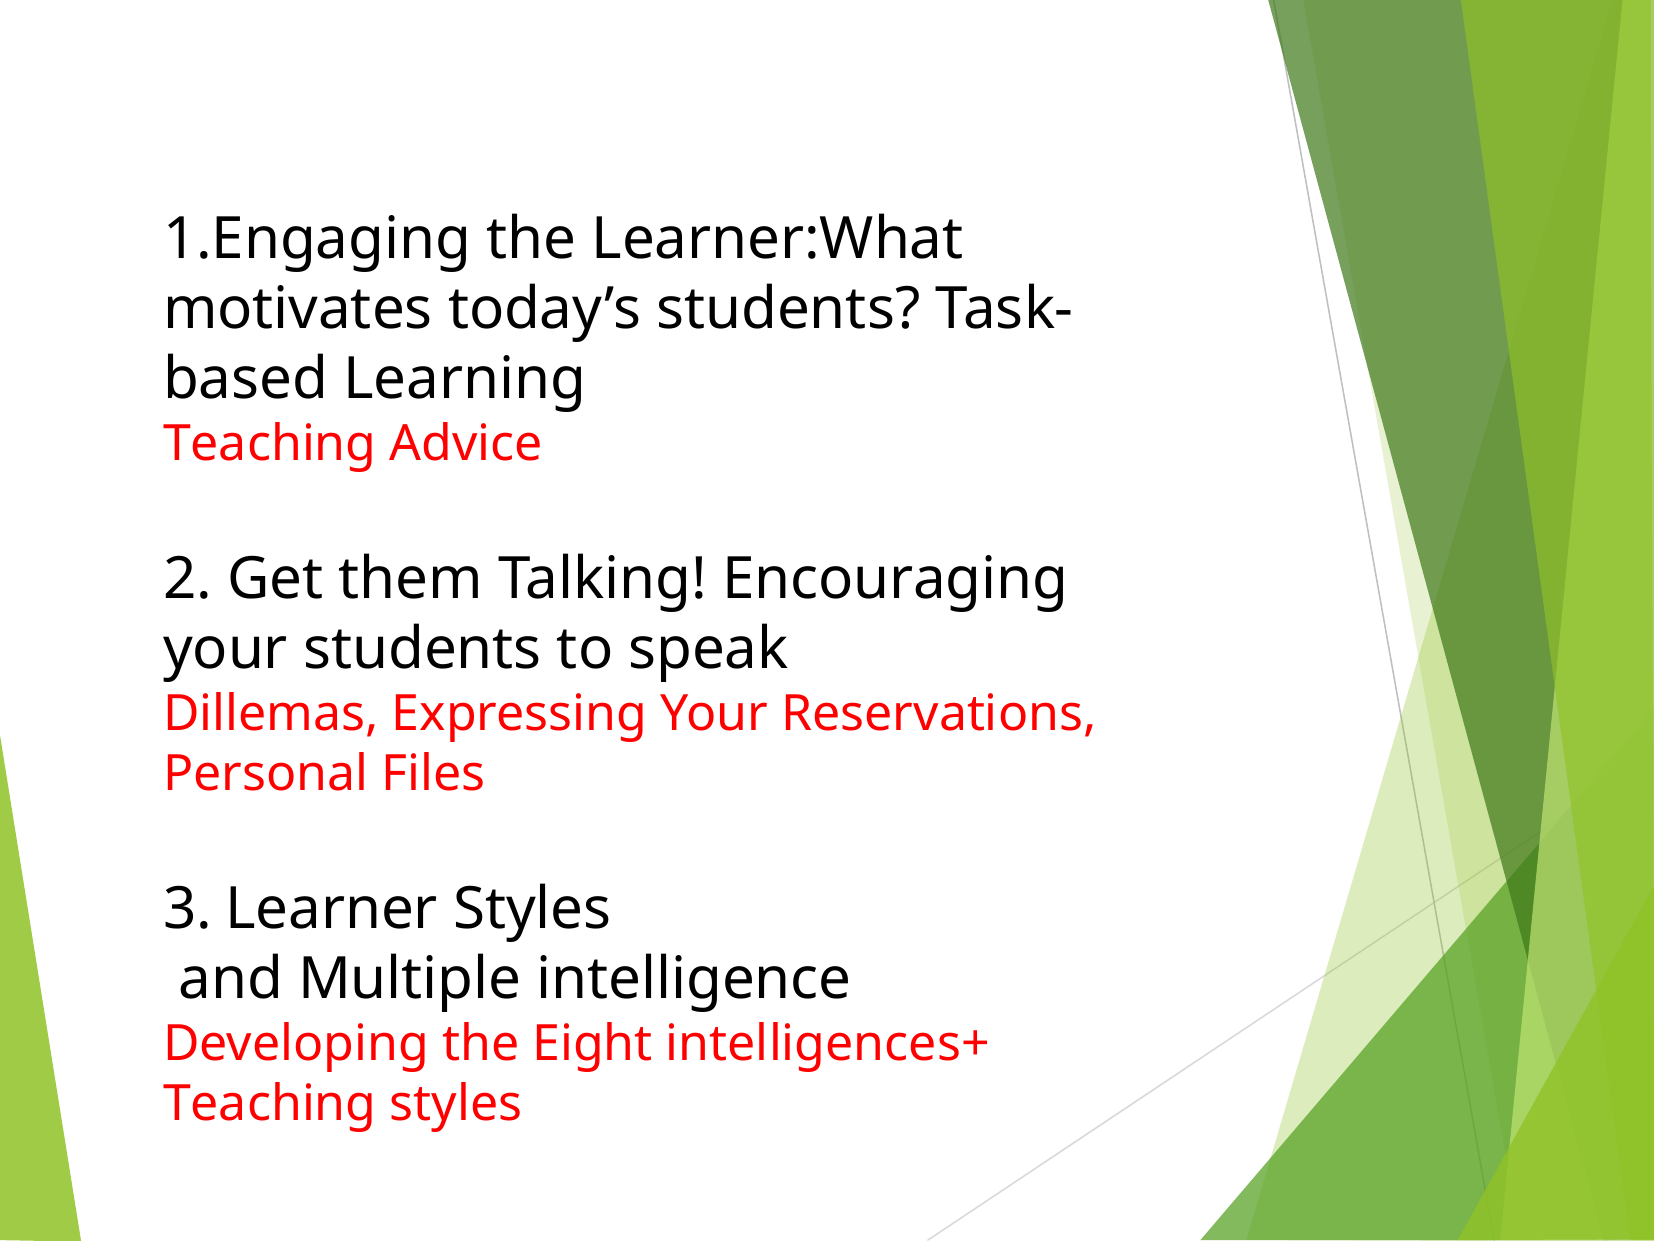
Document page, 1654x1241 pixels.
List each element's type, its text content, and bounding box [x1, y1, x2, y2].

text_box 1.Engaging the Learner:What motivates today’s students? Task-based Learning Teaching Advice 2. Get them Talking! Encouraging your students to speak Dillemas, Expressing Your Reservations, Personal Files 3. Learner Styles and Multiple intelligence Developing the Eight intelligences+ Teaching styles [148, 193, 1191, 1138]
